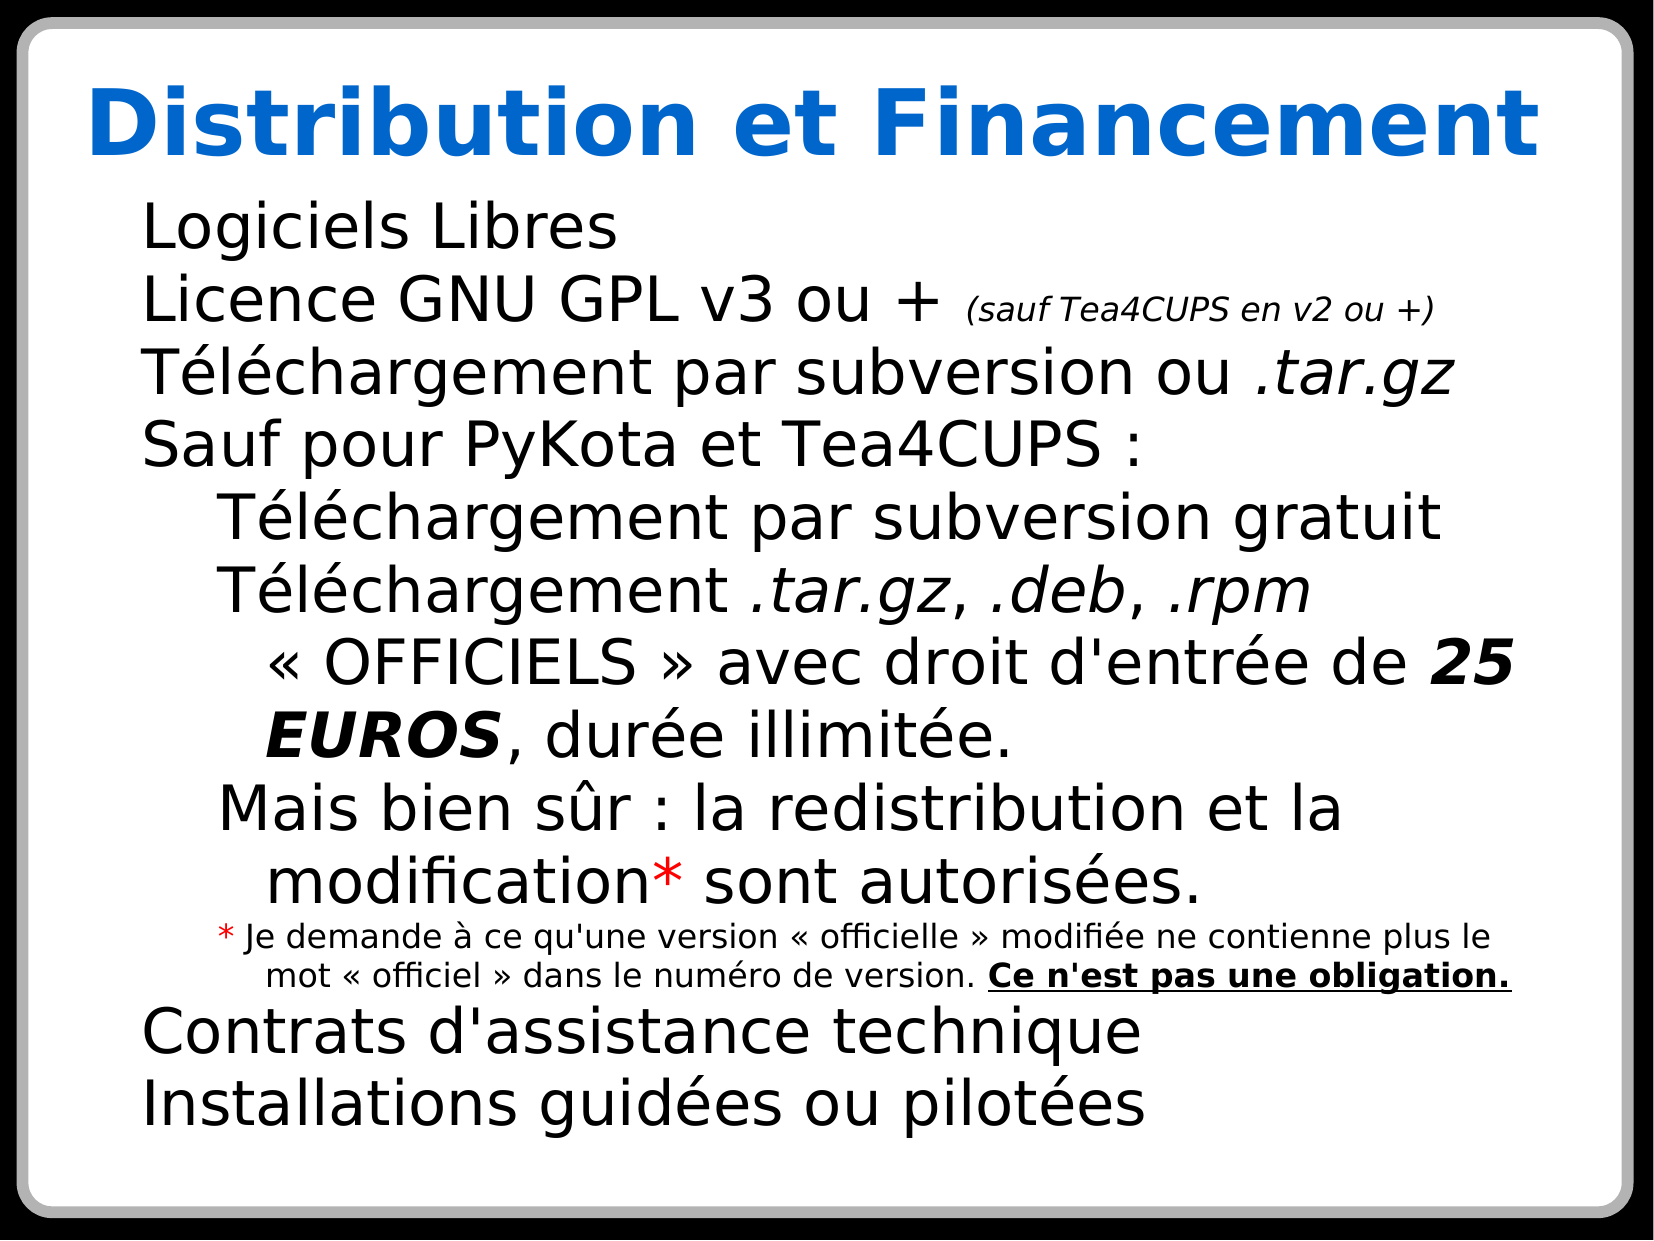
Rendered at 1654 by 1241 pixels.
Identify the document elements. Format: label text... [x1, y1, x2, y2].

title Distribution et Financement [59, 70, 1568, 178]
list Logiciels Libres Licence GNU GPL v3 ou + (sauf Tea4CUPS en v2 ou +) Téléchargement par subversion ou .tar.gz Sauf pour PyKota et Tea4CUPS : Téléchargement par subversion gratuit Téléchargement .tar.gz, .deb, .rpm « OFFICIELS » avec droit d'entrée de 25 EUROS, durée illimitée. Mais bien sûr : la redistribution et la modification* sont autorisées. * Je demande à ce qu'une version « officielle » modifiée ne contienne plus le mot « officiel » dans le numéro de version. Ce n'est pas une obligation. Contrats d'assistance technique Installations guidées ou pilotées [123, 190, 1541, 1141]
